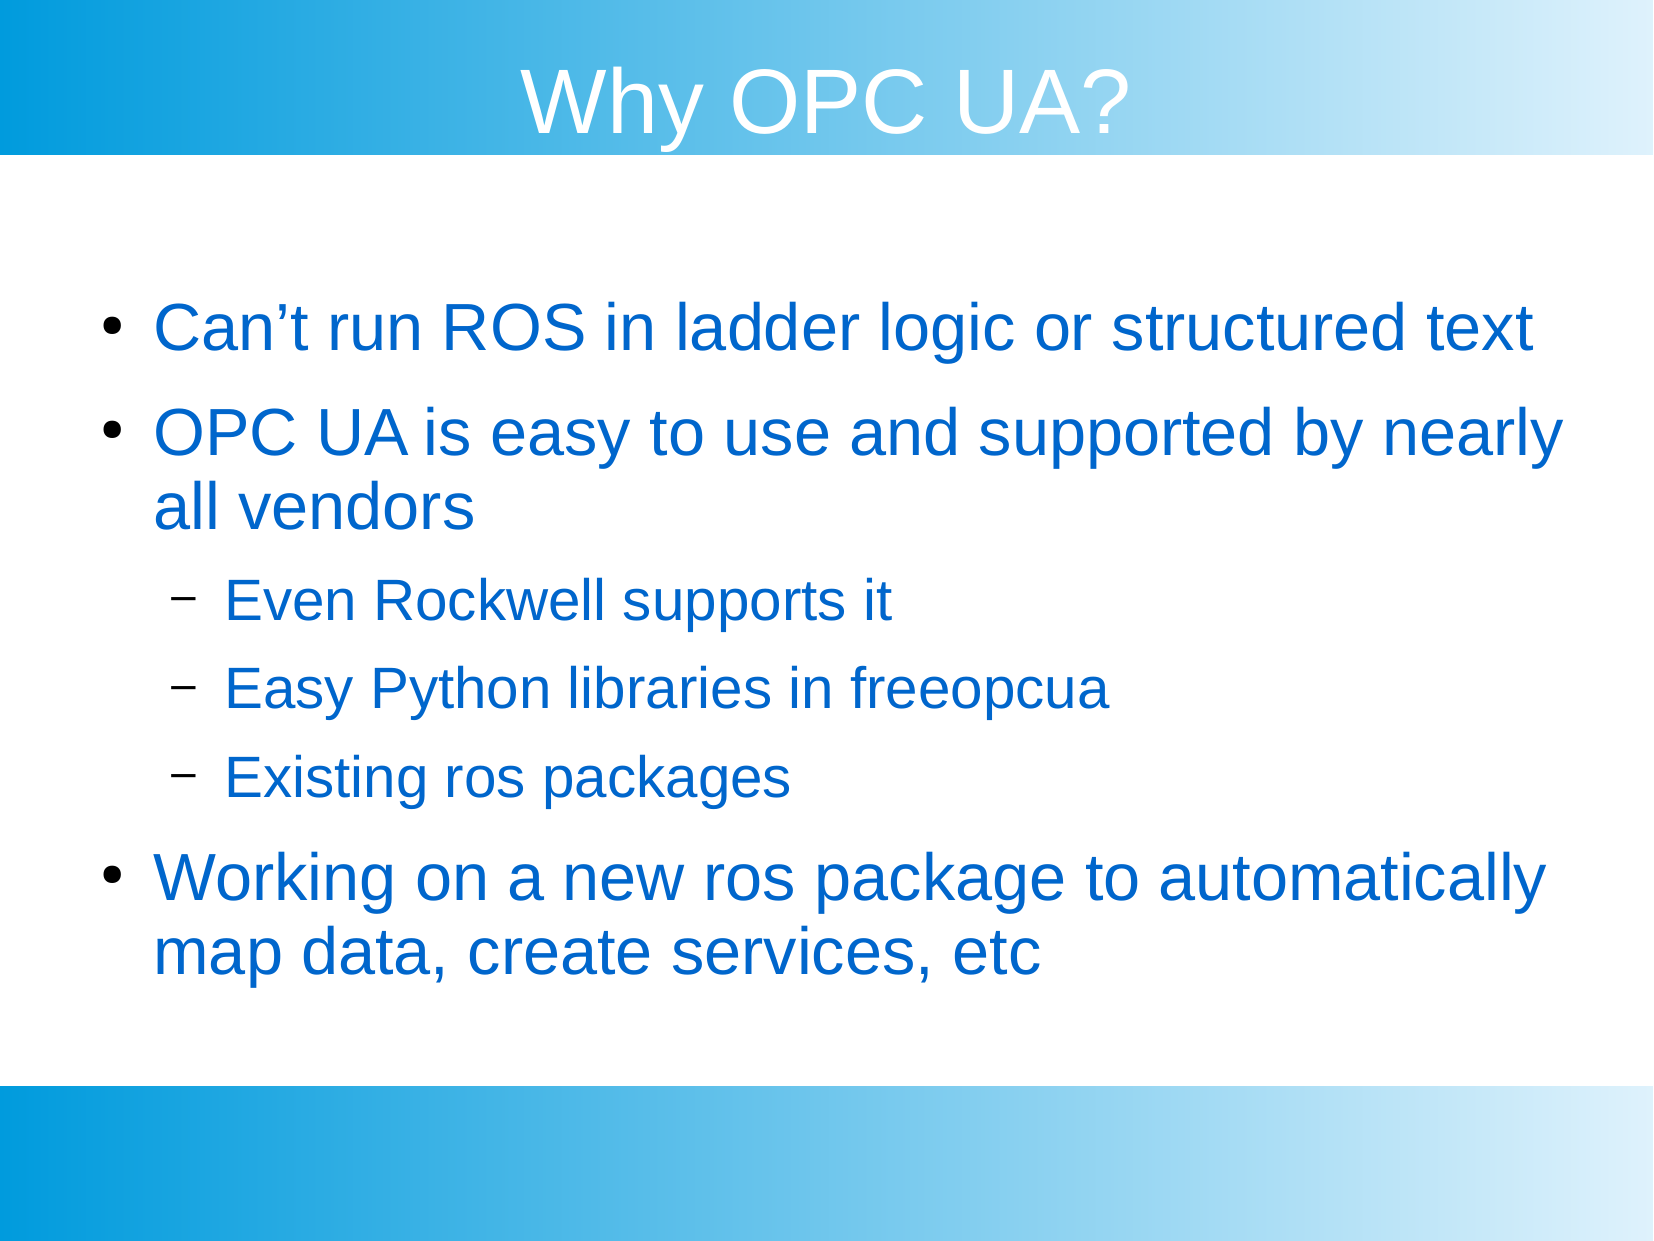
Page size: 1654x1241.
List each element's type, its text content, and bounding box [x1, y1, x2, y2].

title Why OPC UA? [82, 49, 1571, 155]
list Can’t run ROS in ladder logic or structured text OPC UA is easy to use and supported by nearly all vendors Even Rockwell supports it Easy Python libraries in freeopcua Existing ros packages Working on a new ros package to automatically map data, create services, etc [82, 290, 1571, 1010]
